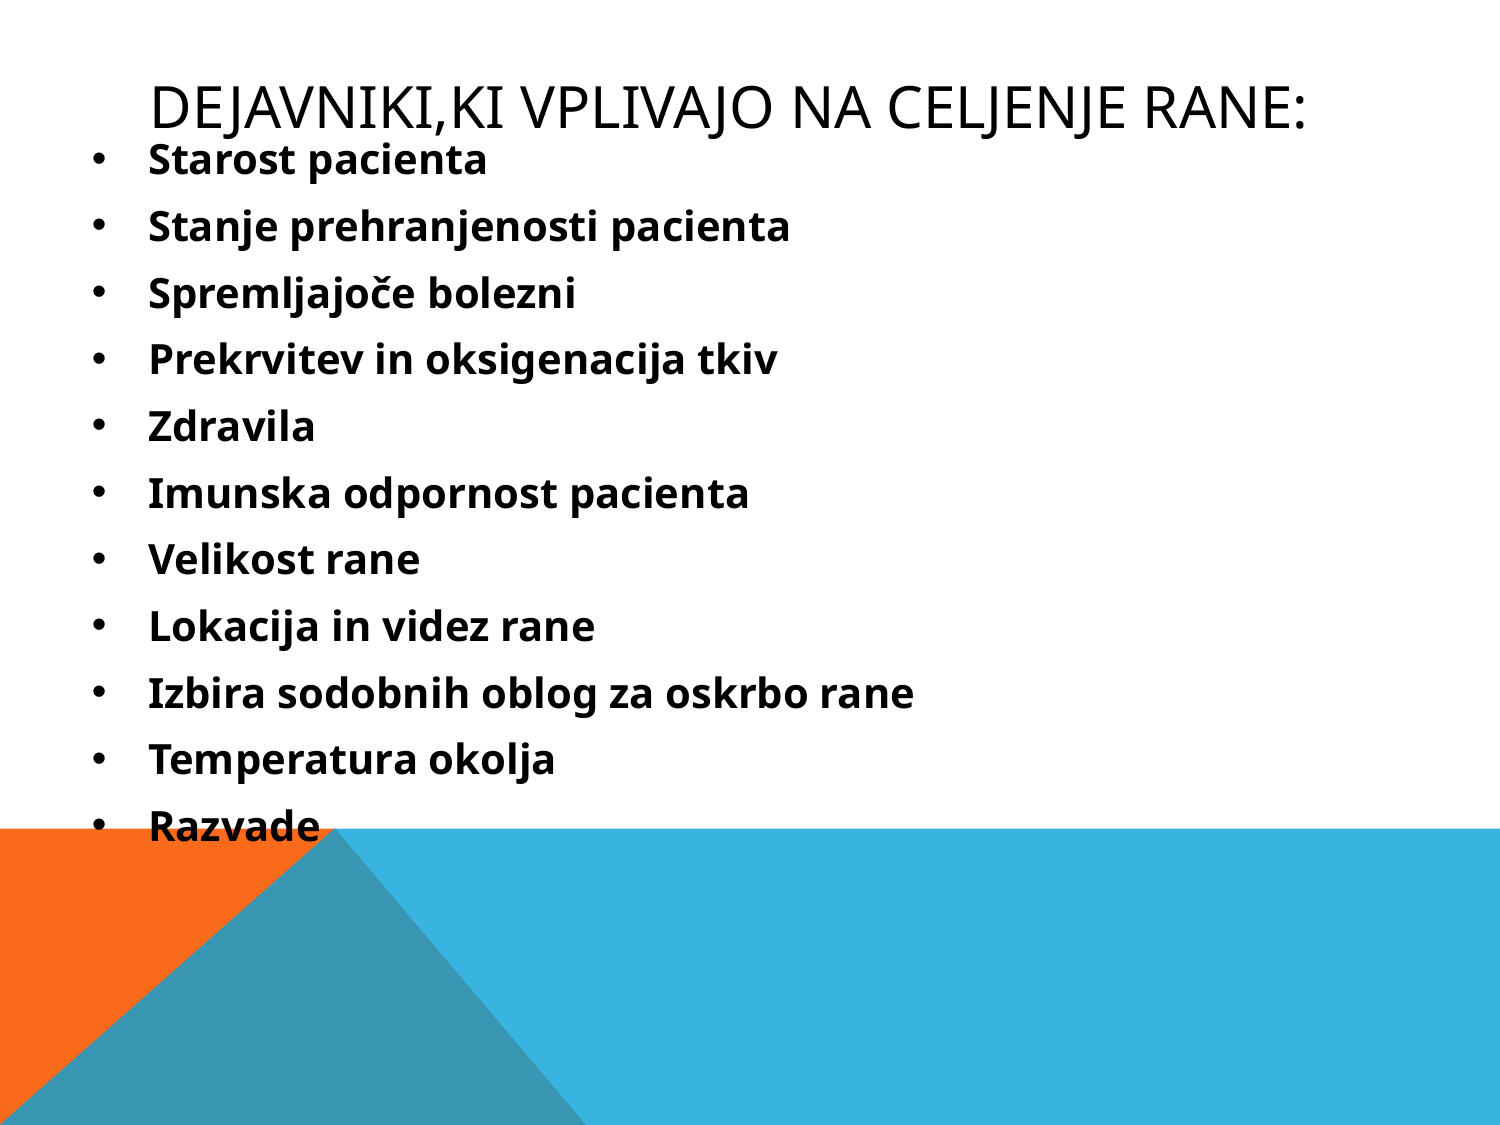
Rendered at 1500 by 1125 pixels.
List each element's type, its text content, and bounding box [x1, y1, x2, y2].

title Dejavniki,ki vplivajo na celjenje rane: [134, 59, 1369, 150]
list Starost pacienta Stanje prehranjenosti pacienta Spremljajoče bolezni Prekrvitev in oksigenacija tkiv Zdravila Imunska odpornost pacienta Velikost rane Lokacija in videz rane Izbira sodobnih oblog za oskrbo rane Temperatura okolja Razvade [76, 125, 1365, 811]
